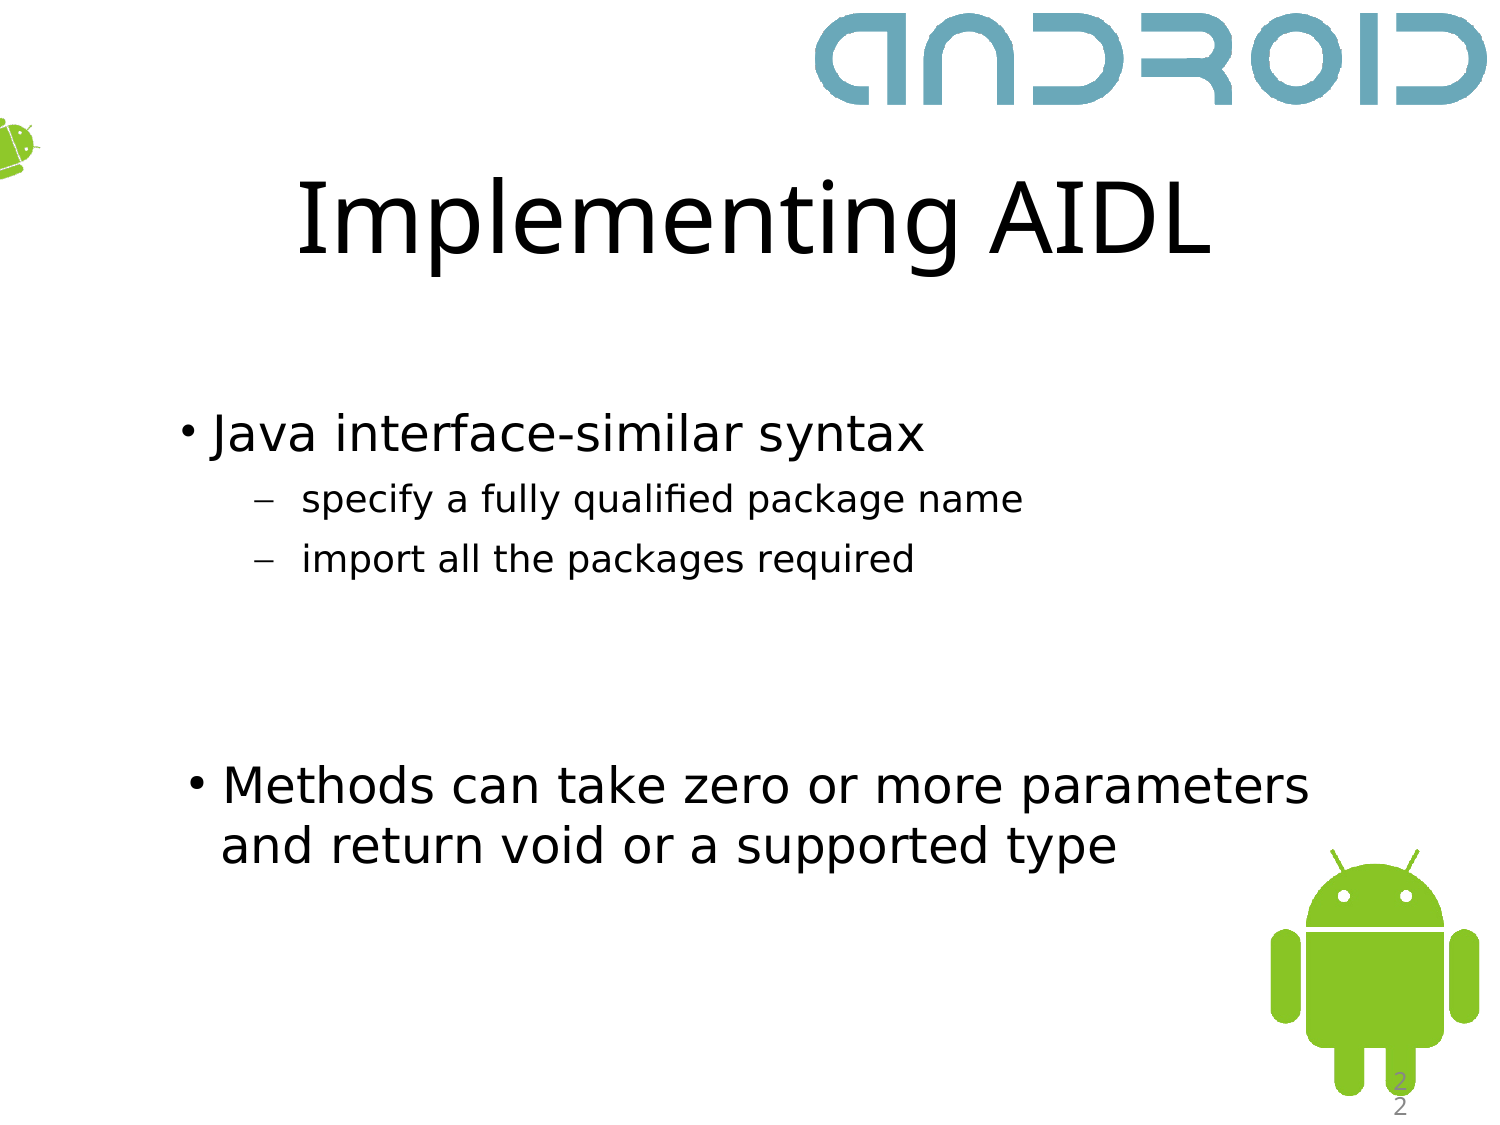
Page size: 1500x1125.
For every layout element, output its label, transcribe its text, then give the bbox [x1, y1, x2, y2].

picture [1253, 837, 1500, 1125]
picture [0, 103, 53, 198]
title Implementing AIDL [37, 118, 1473, 309]
picture [808, 9, 1489, 106]
text_box Java interface-similar syntax specify a fully qualified package name import all the packages required [173, 394, 1201, 658]
text_box Methods can take zero or more parameters and return void or a supported type [173, 746, 1342, 882]
text_box <number> [1378, 1058, 1426, 1104]
